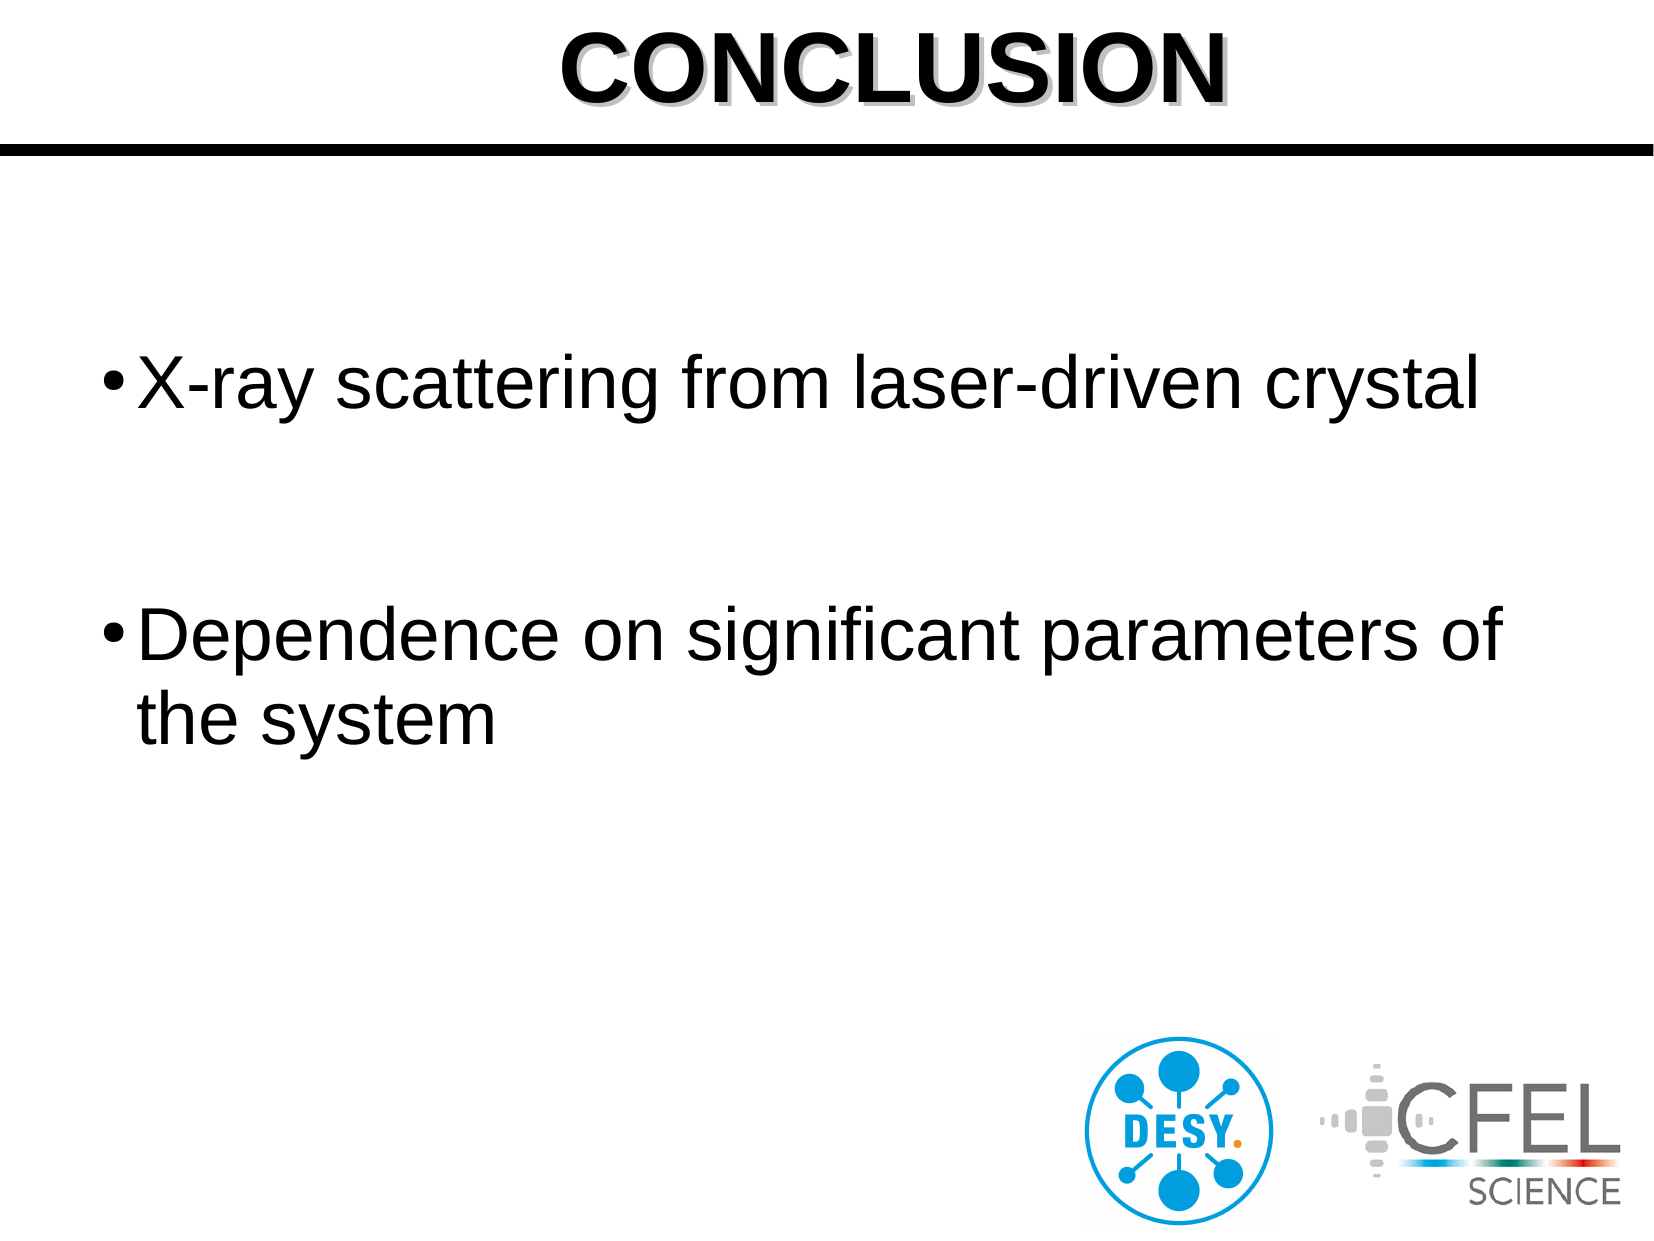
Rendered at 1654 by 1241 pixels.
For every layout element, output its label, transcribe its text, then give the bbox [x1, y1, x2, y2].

text_box X-ray scattering from laser-driven crystal Dependence on significant parameters of the system [85, 332, 1640, 809]
picture [1320, 1064, 1621, 1213]
title CONCLUSION [0, 0, 1654, 151]
picture [1080, 1032, 1278, 1231]
text_box [30, 8, 736, 247]
